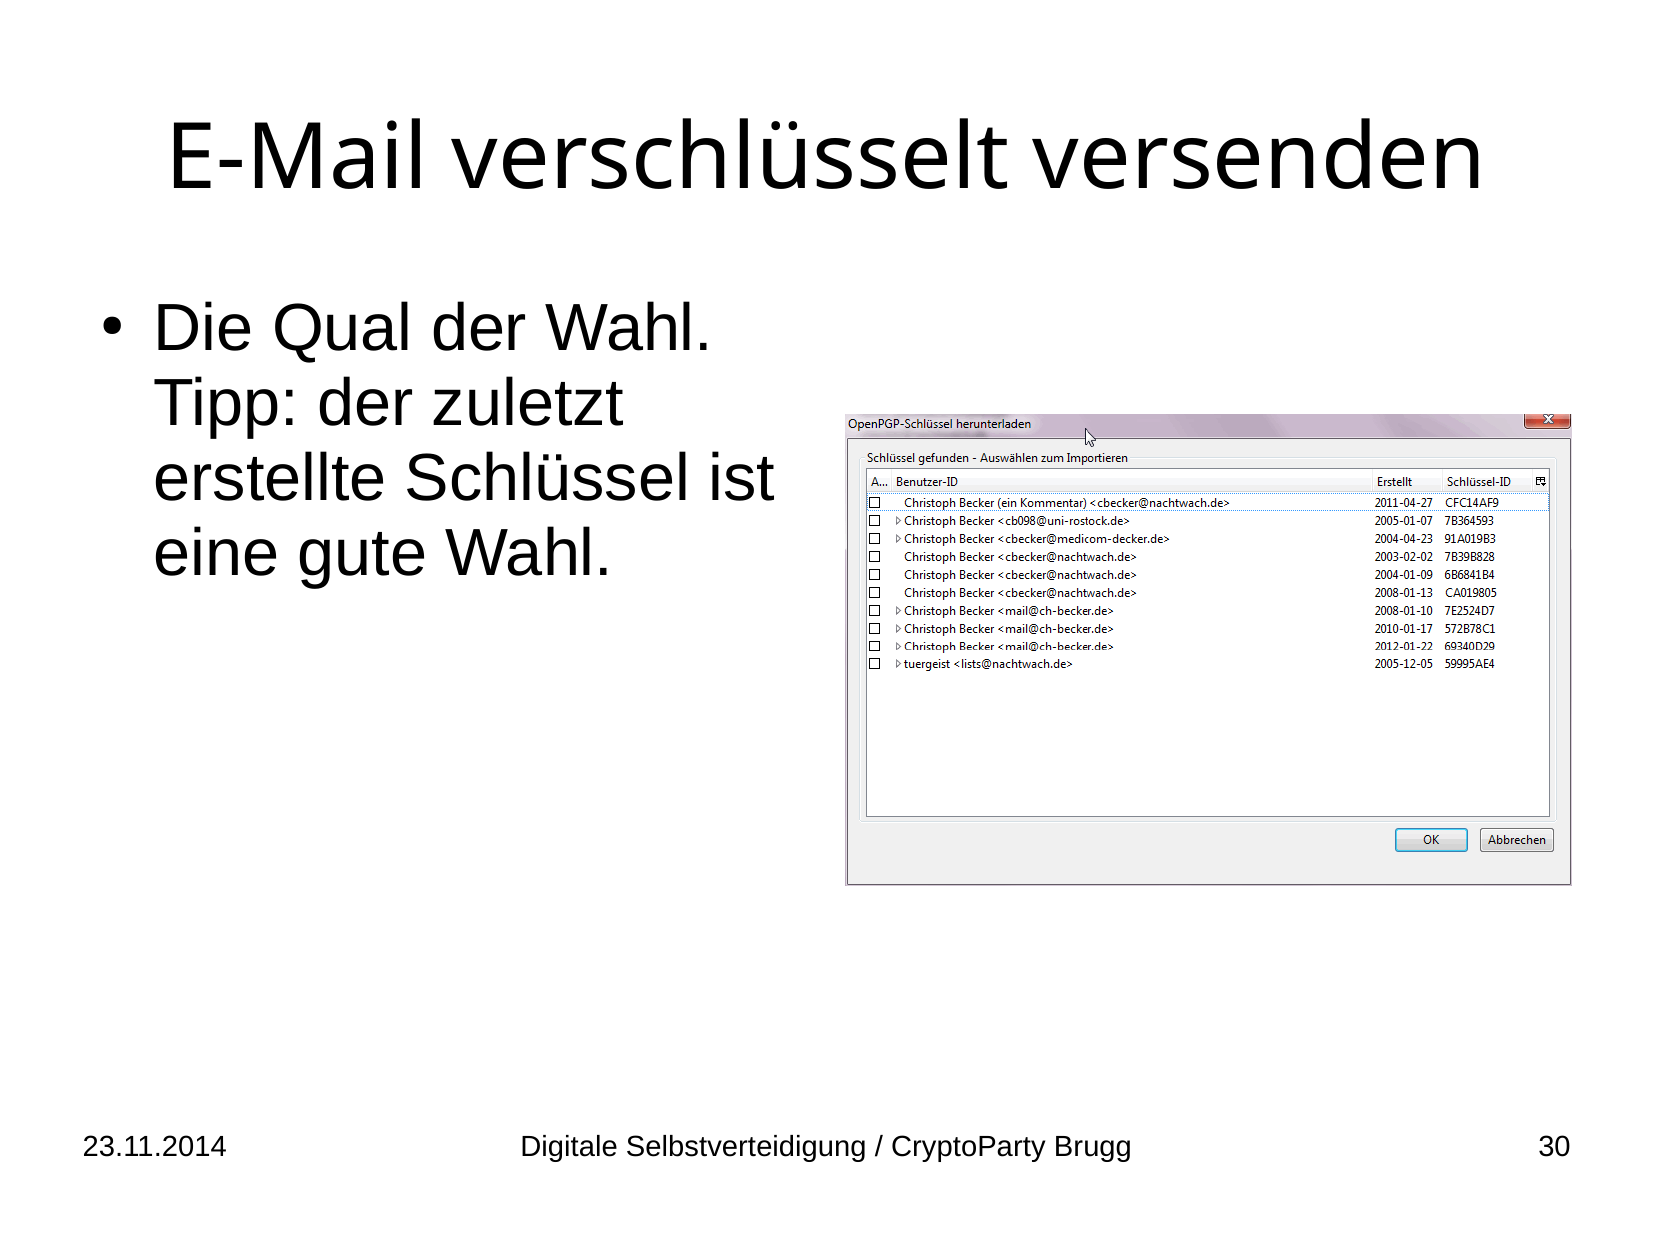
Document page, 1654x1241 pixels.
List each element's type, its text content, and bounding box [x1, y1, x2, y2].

picture [845, 414, 1572, 886]
title E-Mail verschlüsselt versenden [82, 49, 1571, 257]
list Die Qual der Wahl. Tipp: der zuletzt erstellte Schlüssel ist eine gute Wahl. [82, 290, 809, 1010]
